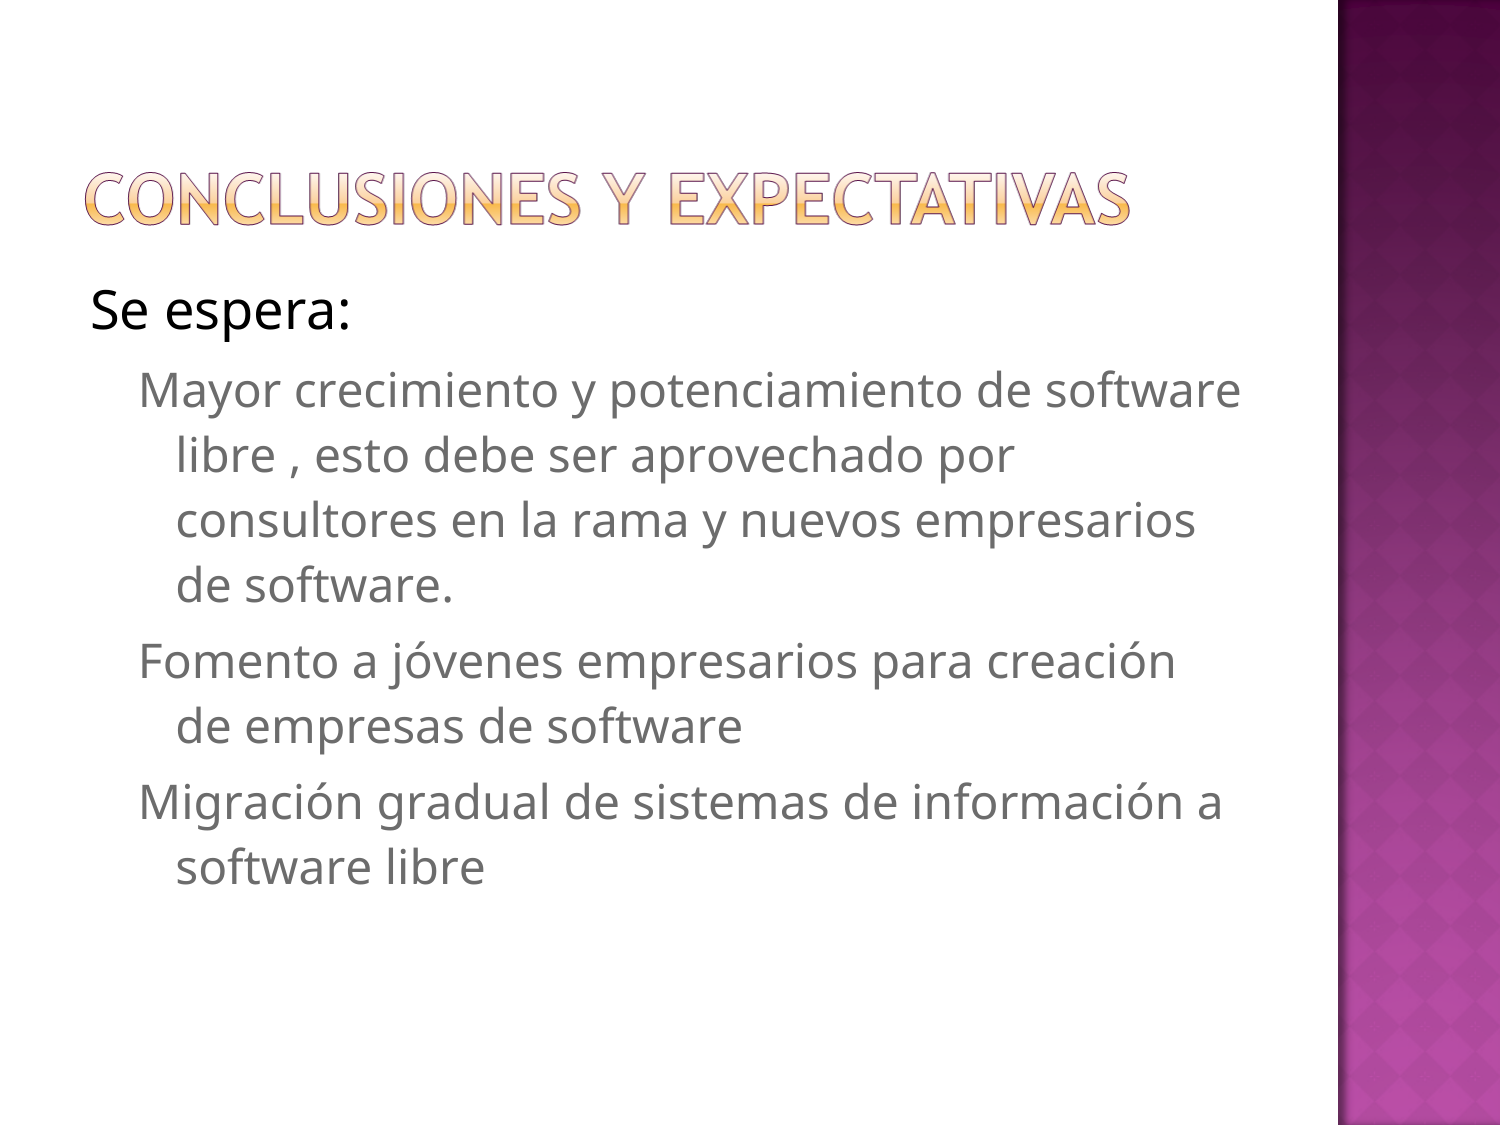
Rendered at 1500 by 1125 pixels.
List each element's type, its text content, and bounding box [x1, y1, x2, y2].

list Se espera: Mayor crecimiento y potenciamiento de software libre , esto debe ser aprovechado por consultores en la rama y nuevos empresarios de software. Fomento a jóvenes empresarios para creación de empresas de software Migración gradual de sistemas de información a software libre [75, 263, 1263, 1060]
picture [1337, 0, 1500, 1125]
text_box [40, 52, 1265, 241]
